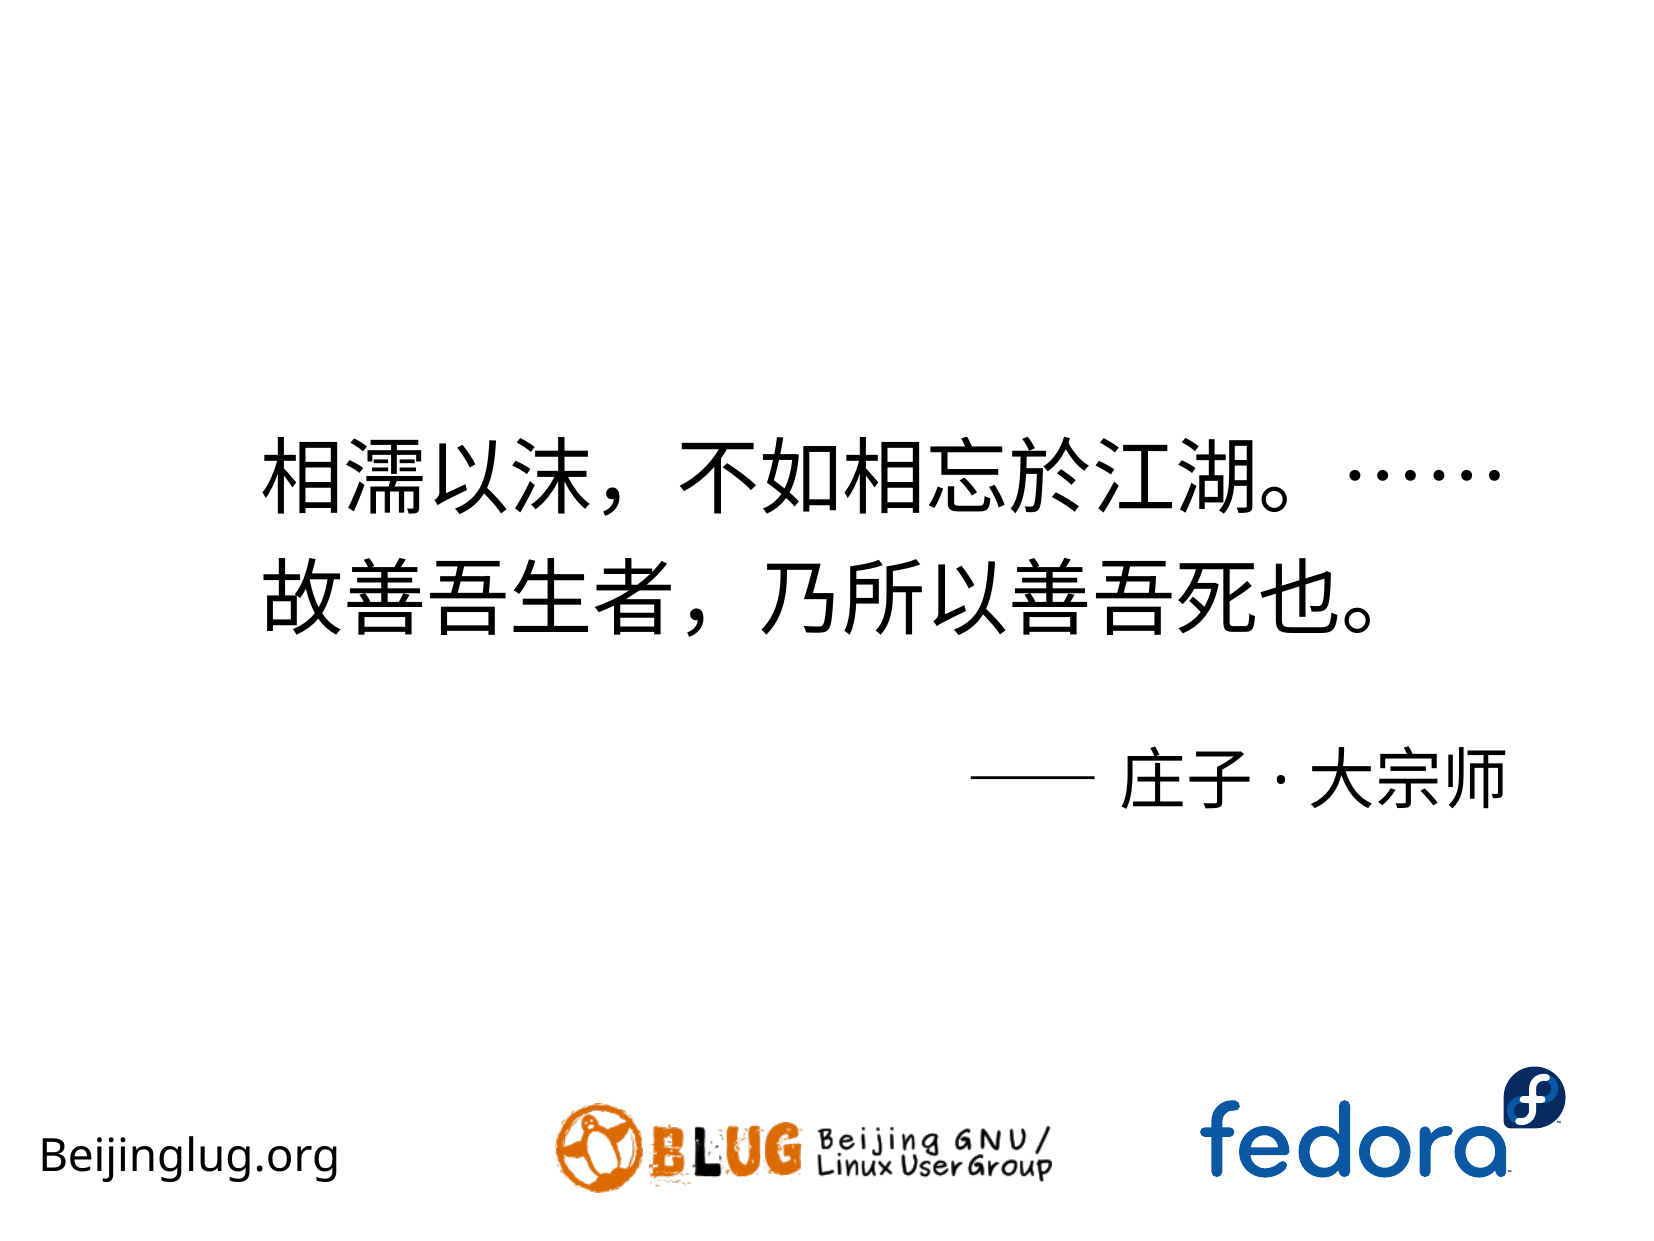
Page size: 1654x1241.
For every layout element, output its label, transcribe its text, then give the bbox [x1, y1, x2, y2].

picture [555, 1103, 1052, 1193]
text_box 相濡以沫，不如相忘於江湖。…… 故善吾生者，乃所以善吾死也。 ——庄子·大宗师 [245, 404, 1524, 846]
